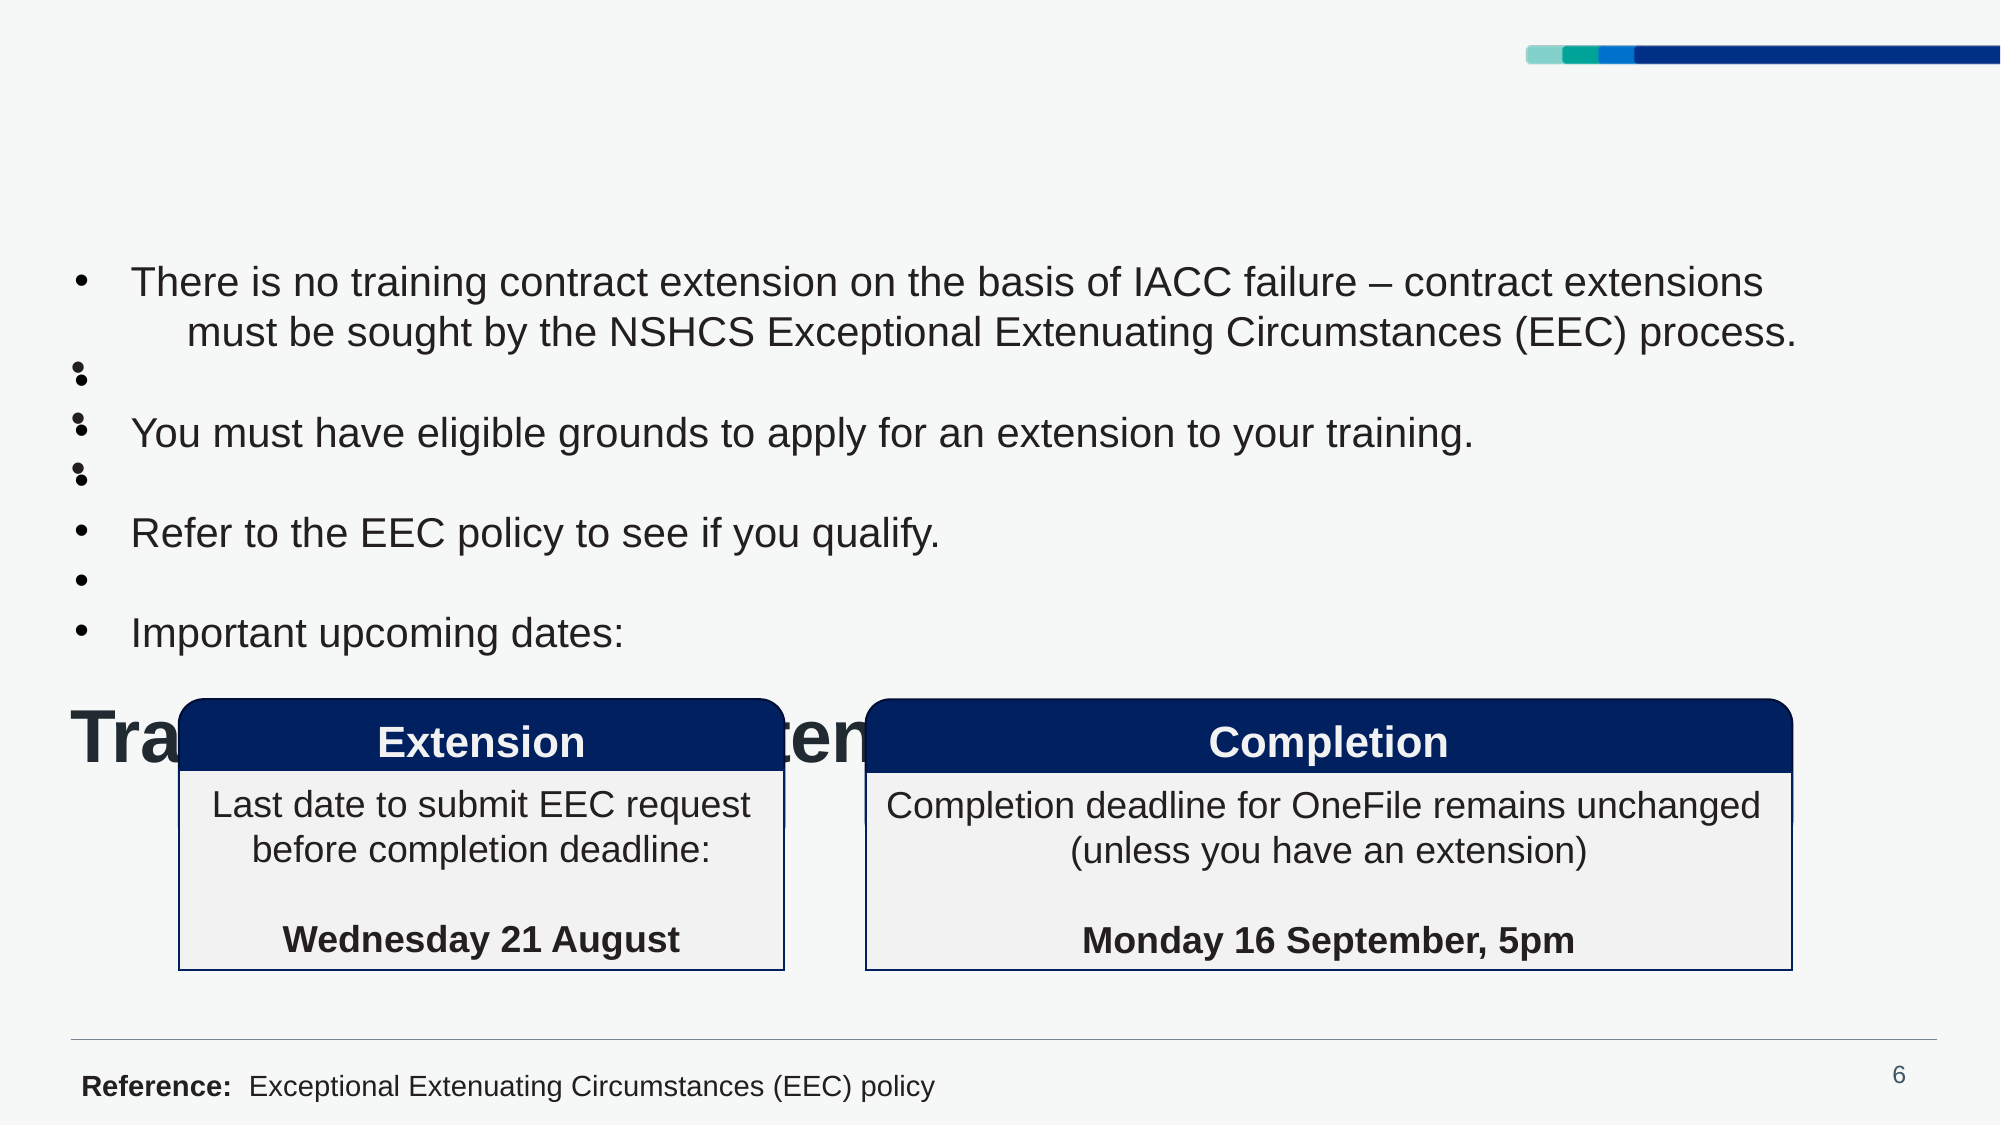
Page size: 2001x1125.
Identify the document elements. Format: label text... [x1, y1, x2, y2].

text_box Extension [178, 699, 785, 829]
list [51, 212, 1950, 988]
text_box There is no training contract extension on the basis of IACC failure – contract extensions must be sought by the NSHCS Exceptional Extenuating Circumstances (EEC) process. You must have eligible grounds to apply for an extension to your training. Refer to the EEC policy to see if you qualify. Important upcoming dates: [59, 197, 1858, 668]
title Training contract extensions [66, 17, 1938, 160]
text_box Reference: Exceptional Extenuating Circumstances (EEC) policy [66, 1059, 1304, 1110]
text_box Last date to submit EEC request before completion deadline: Wednesday 21 August [179, 770, 784, 970]
text_box Completion [865, 699, 1793, 826]
text_box Completion deadline for OneFile remains unchanged (unless you have an extension) Monday 16 September, 5pm [866, 772, 1792, 970]
